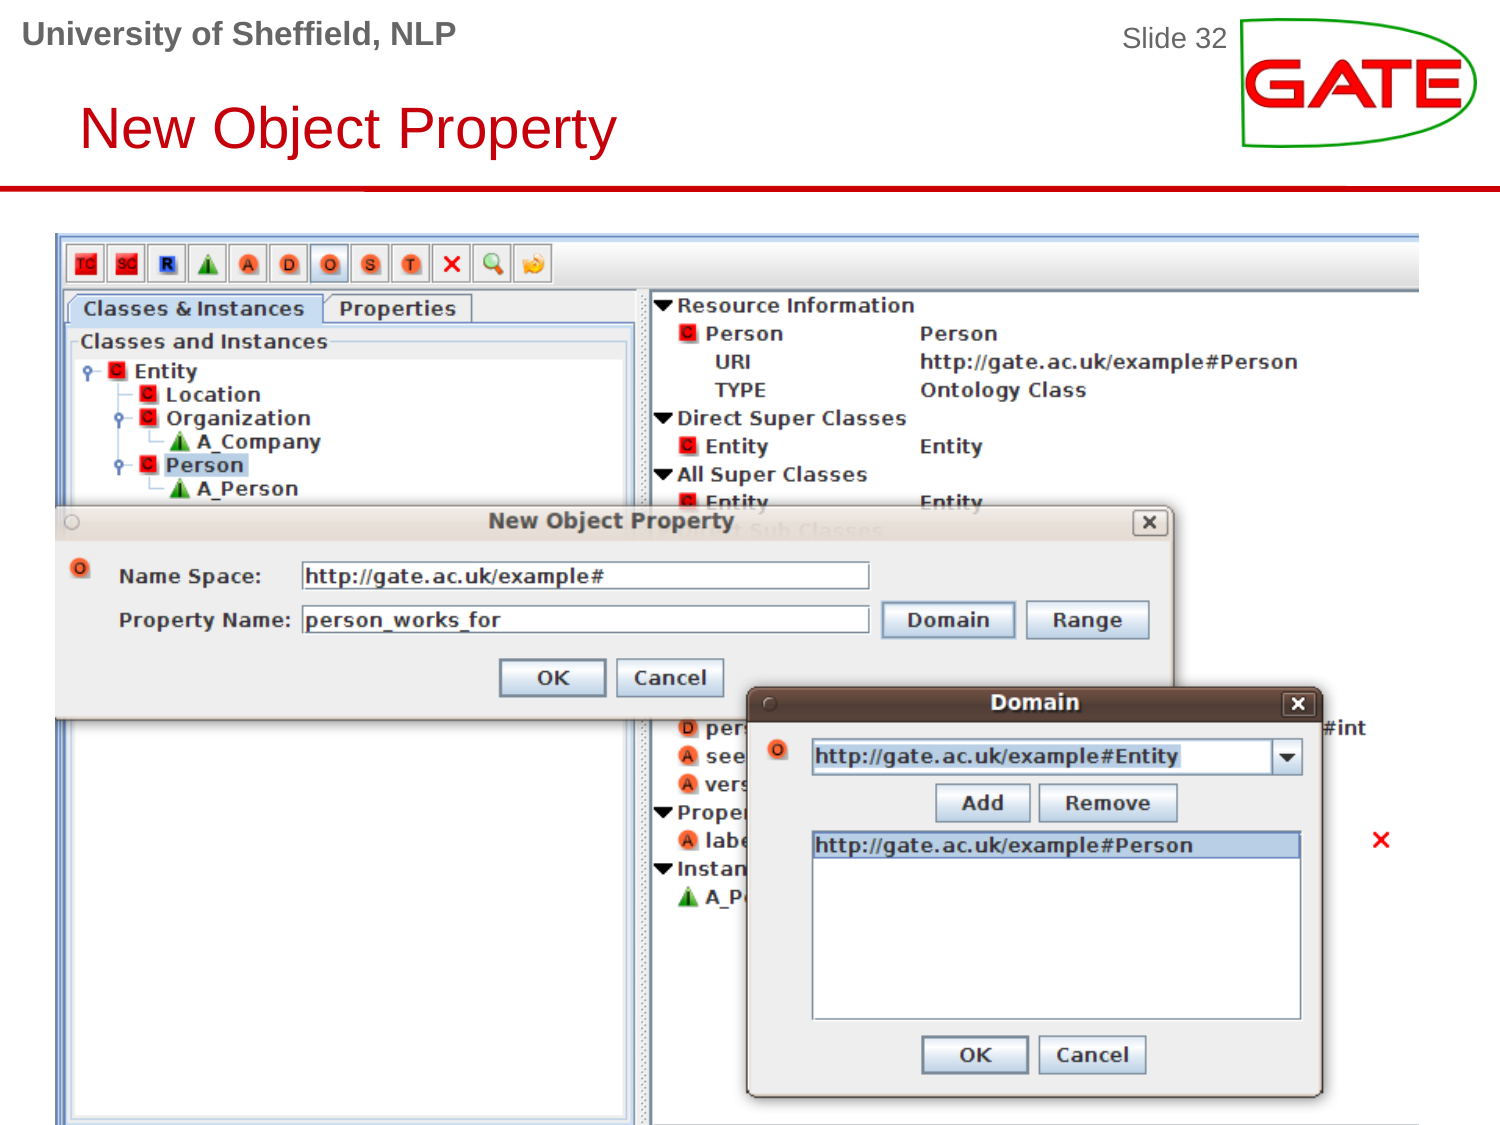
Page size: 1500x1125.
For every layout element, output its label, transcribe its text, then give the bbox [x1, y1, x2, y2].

title New Object Property [79, 55, 1149, 204]
picture [55, 233, 1419, 1125]
picture [1240, 18, 1477, 148]
